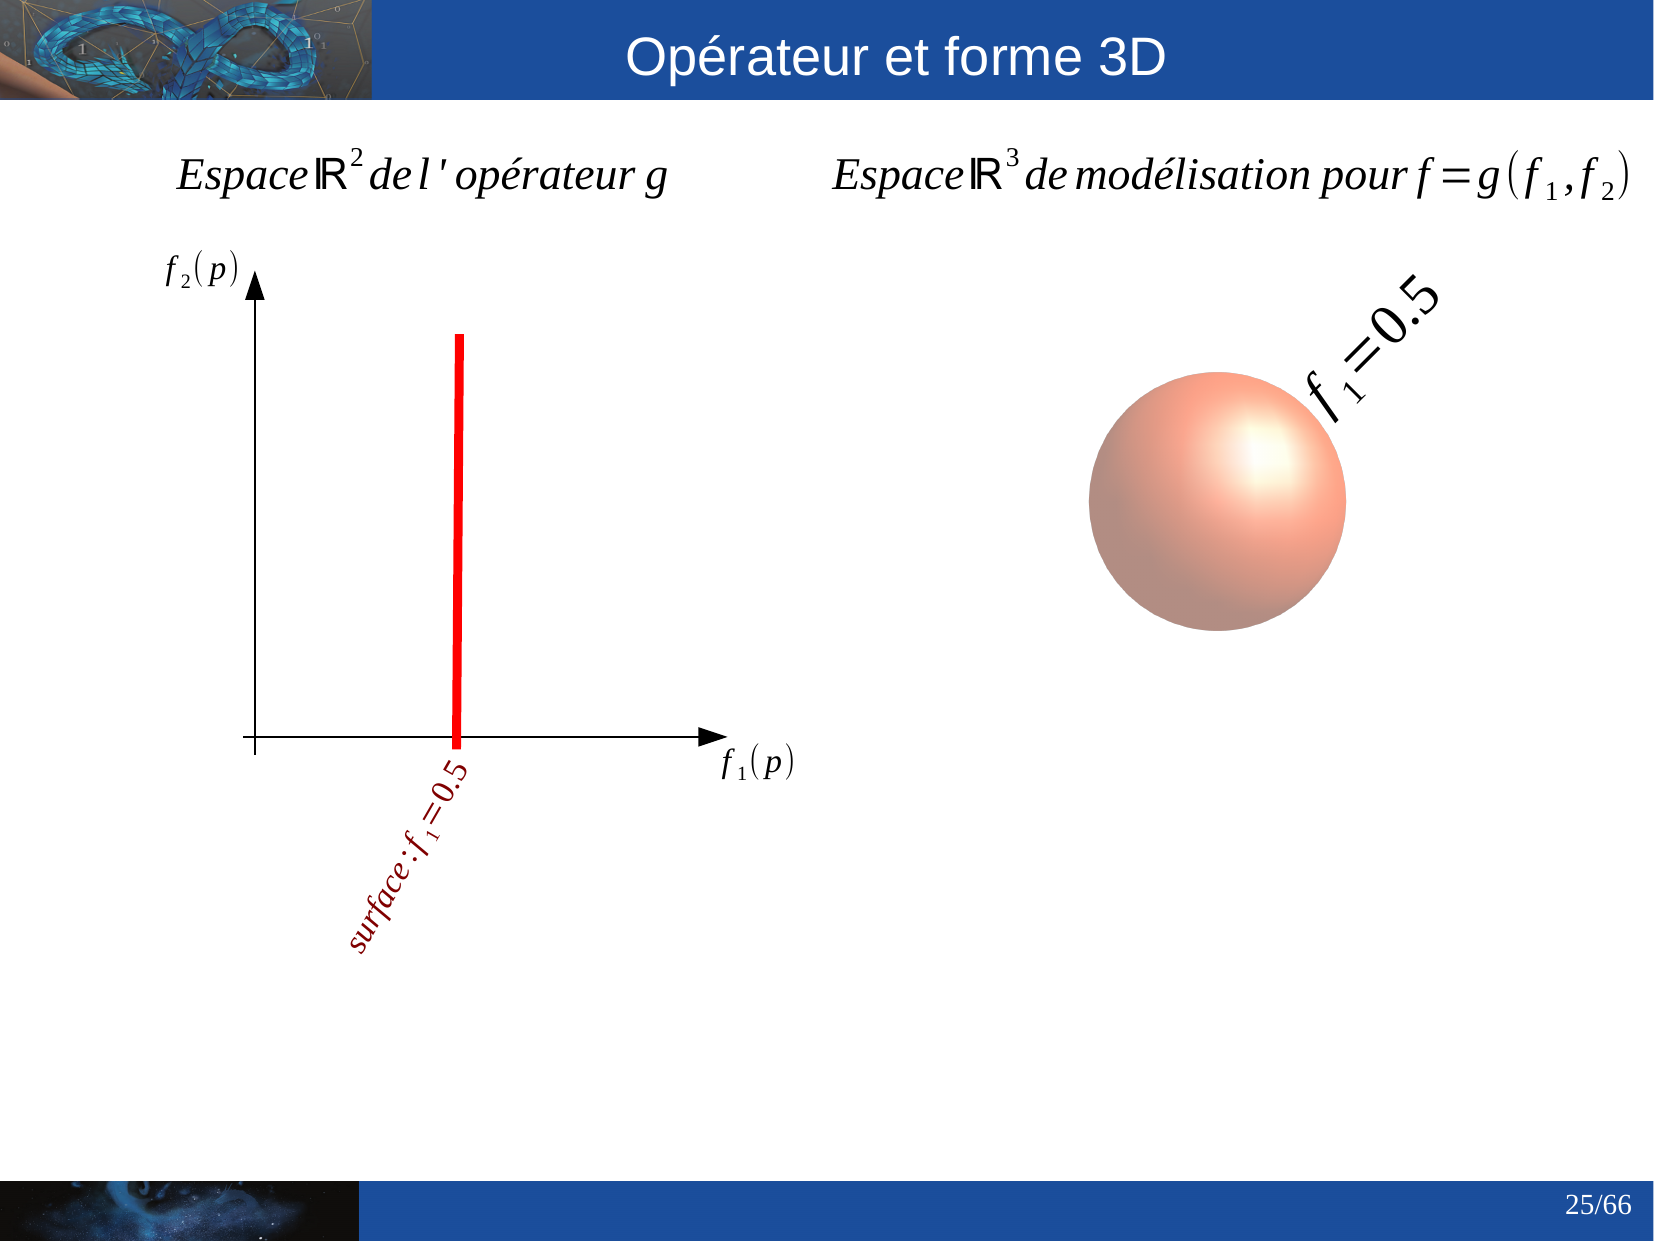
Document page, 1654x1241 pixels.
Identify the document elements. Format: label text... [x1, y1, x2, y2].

chart [717, 742, 800, 786]
chart [822, 142, 1639, 207]
chart [1284, 257, 1464, 437]
picture [0, 1181, 1654, 1241]
chart [333, 751, 483, 967]
title Opérateur et forme 3D [387, 10, 1407, 102]
chart [161, 249, 243, 293]
chart [167, 142, 676, 204]
picture [0, 0, 1654, 100]
